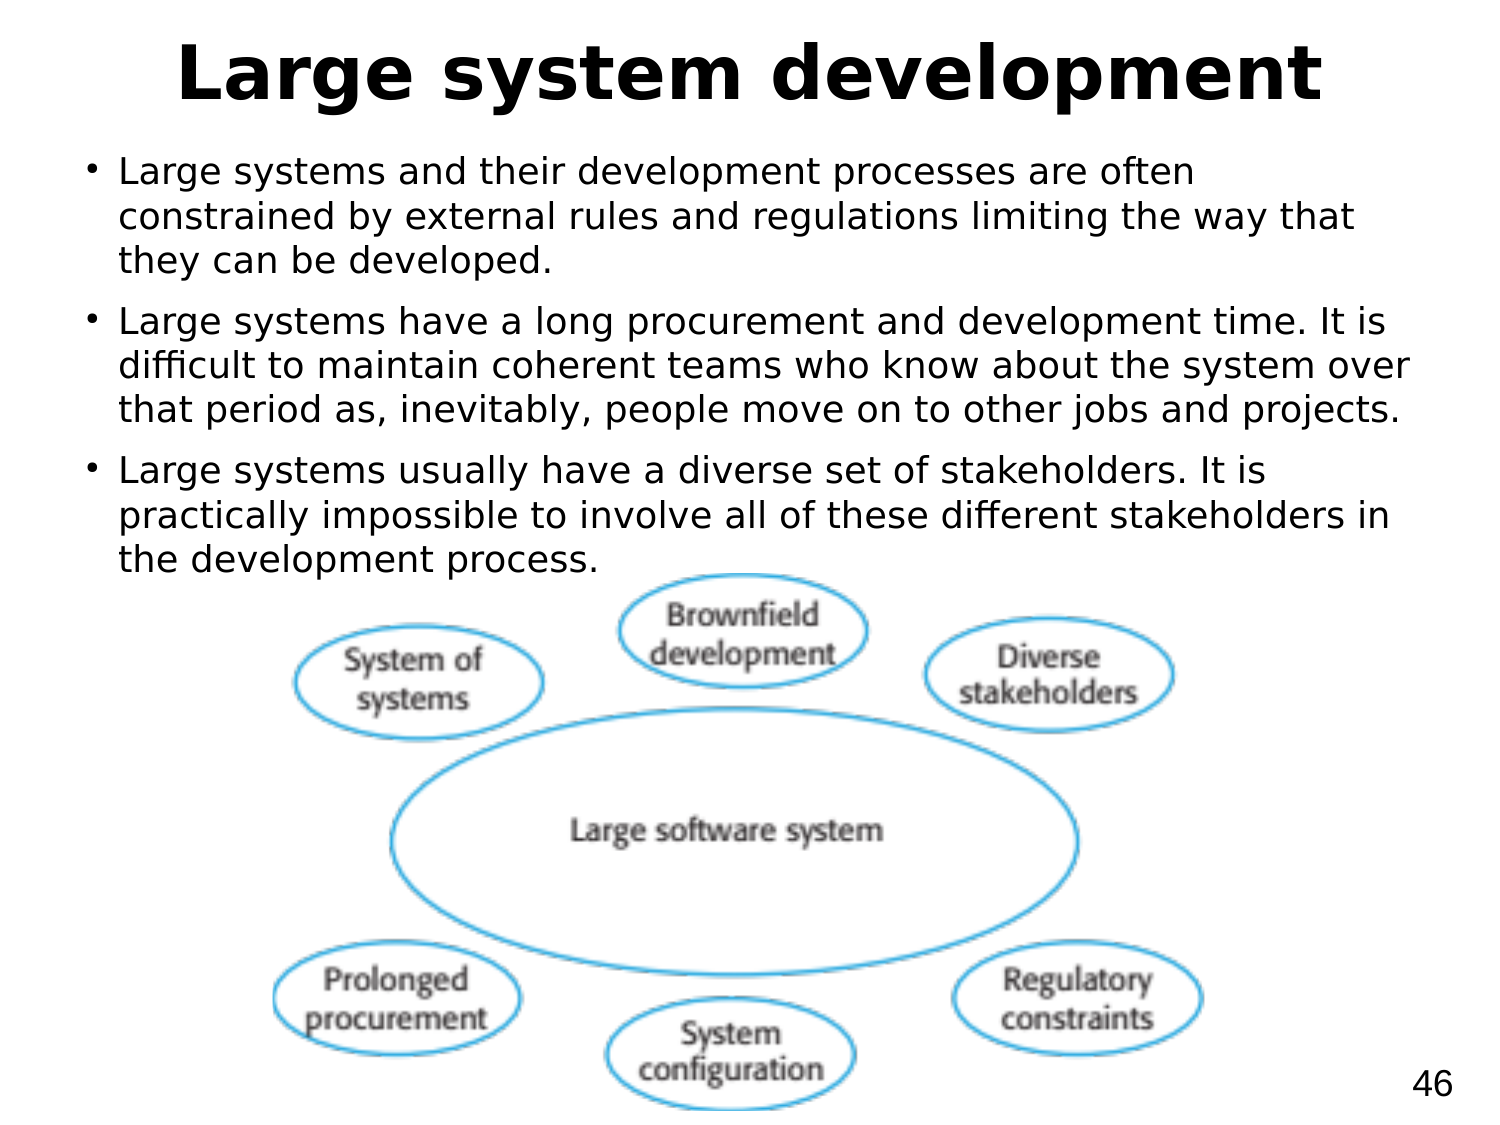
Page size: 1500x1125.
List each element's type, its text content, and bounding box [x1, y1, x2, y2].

list Large systems and their development processes are often constrained by external rules and regulations limiting the way that they can be developed. Large systems have a long procurement and development time. It is difficult to maintain coherent teams who know about the system over that period as, inevitably, people move on to other jobs and projects. Large systems usually have a diverse set of stakeholders. It is practically impossible to involve all of these different stakeholders in the development process. [75, 147, 1425, 591]
picture [272, 591, 1205, 1111]
title Large system development [75, 3, 1425, 136]
